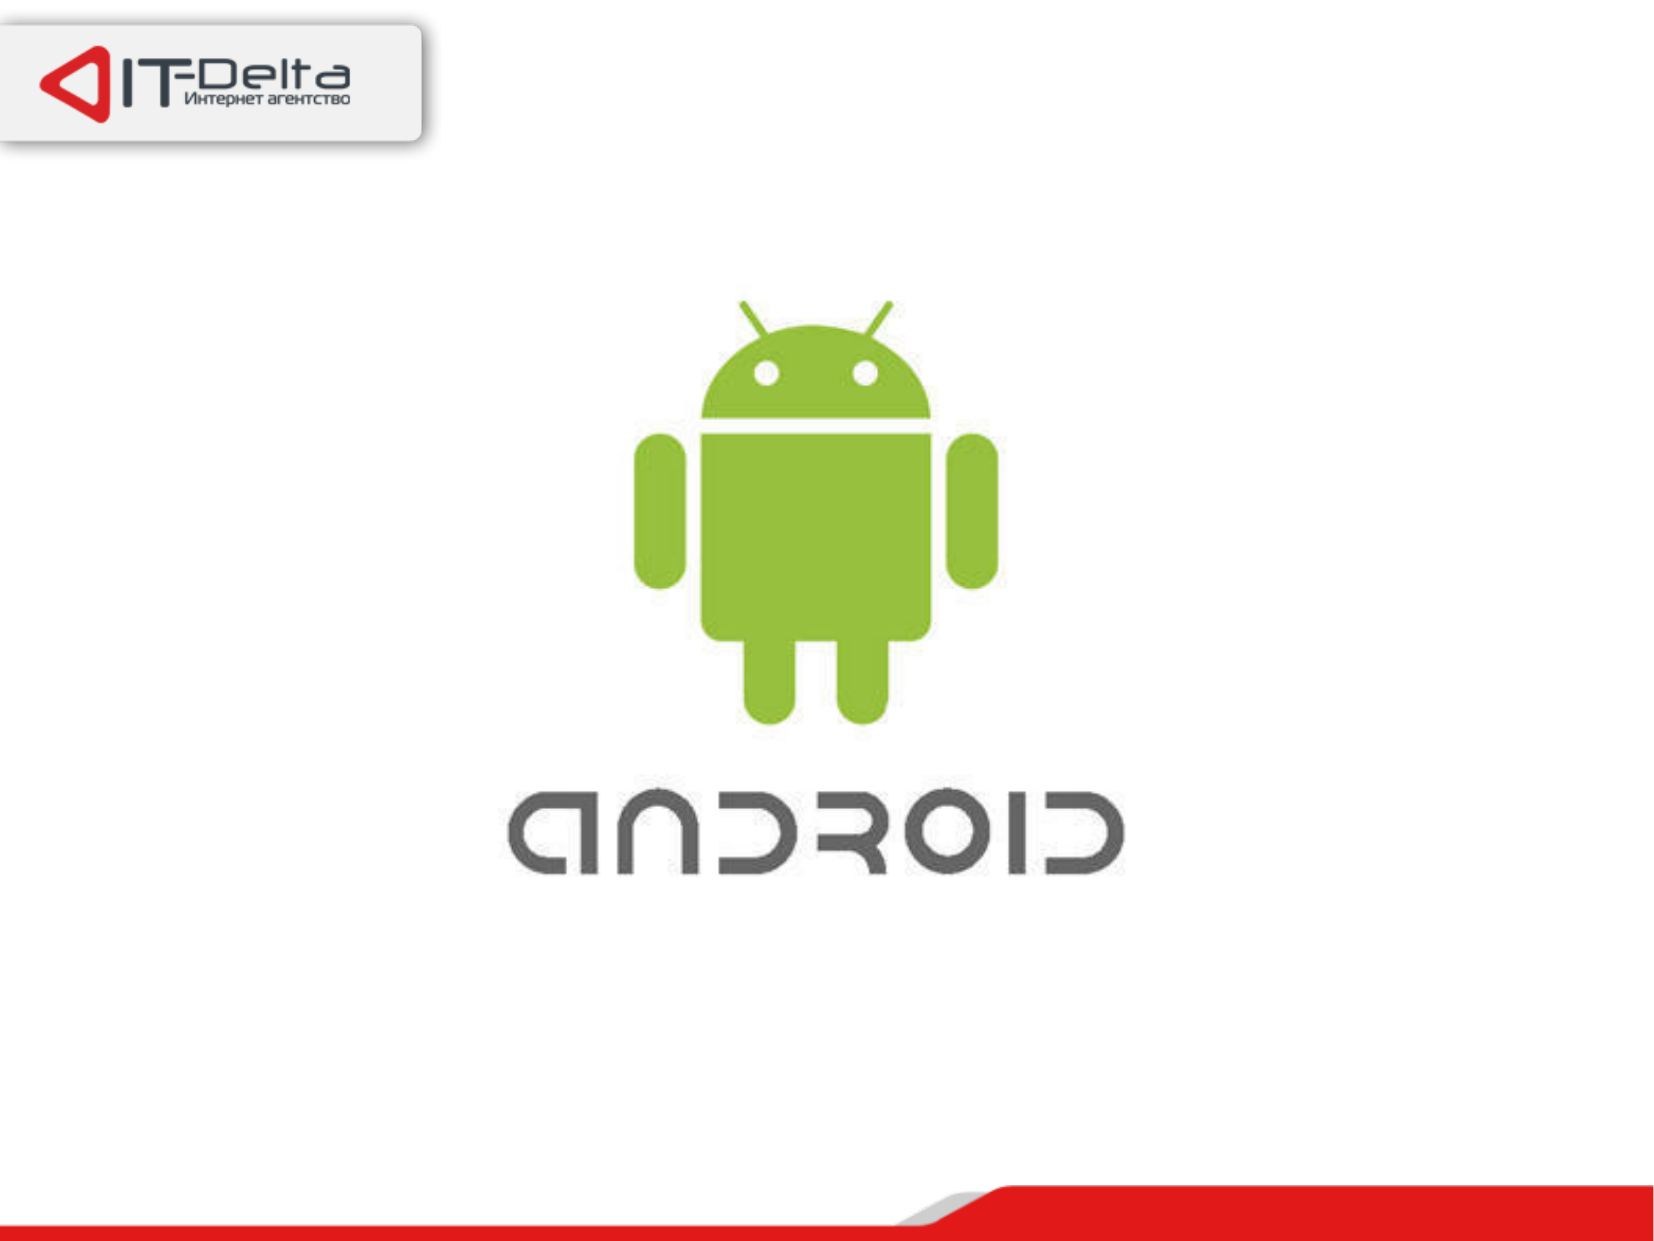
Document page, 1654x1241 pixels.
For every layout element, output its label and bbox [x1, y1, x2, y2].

picture [0, 1165, 1654, 1241]
picture [296, 217, 1312, 957]
picture [0, 0, 441, 180]
